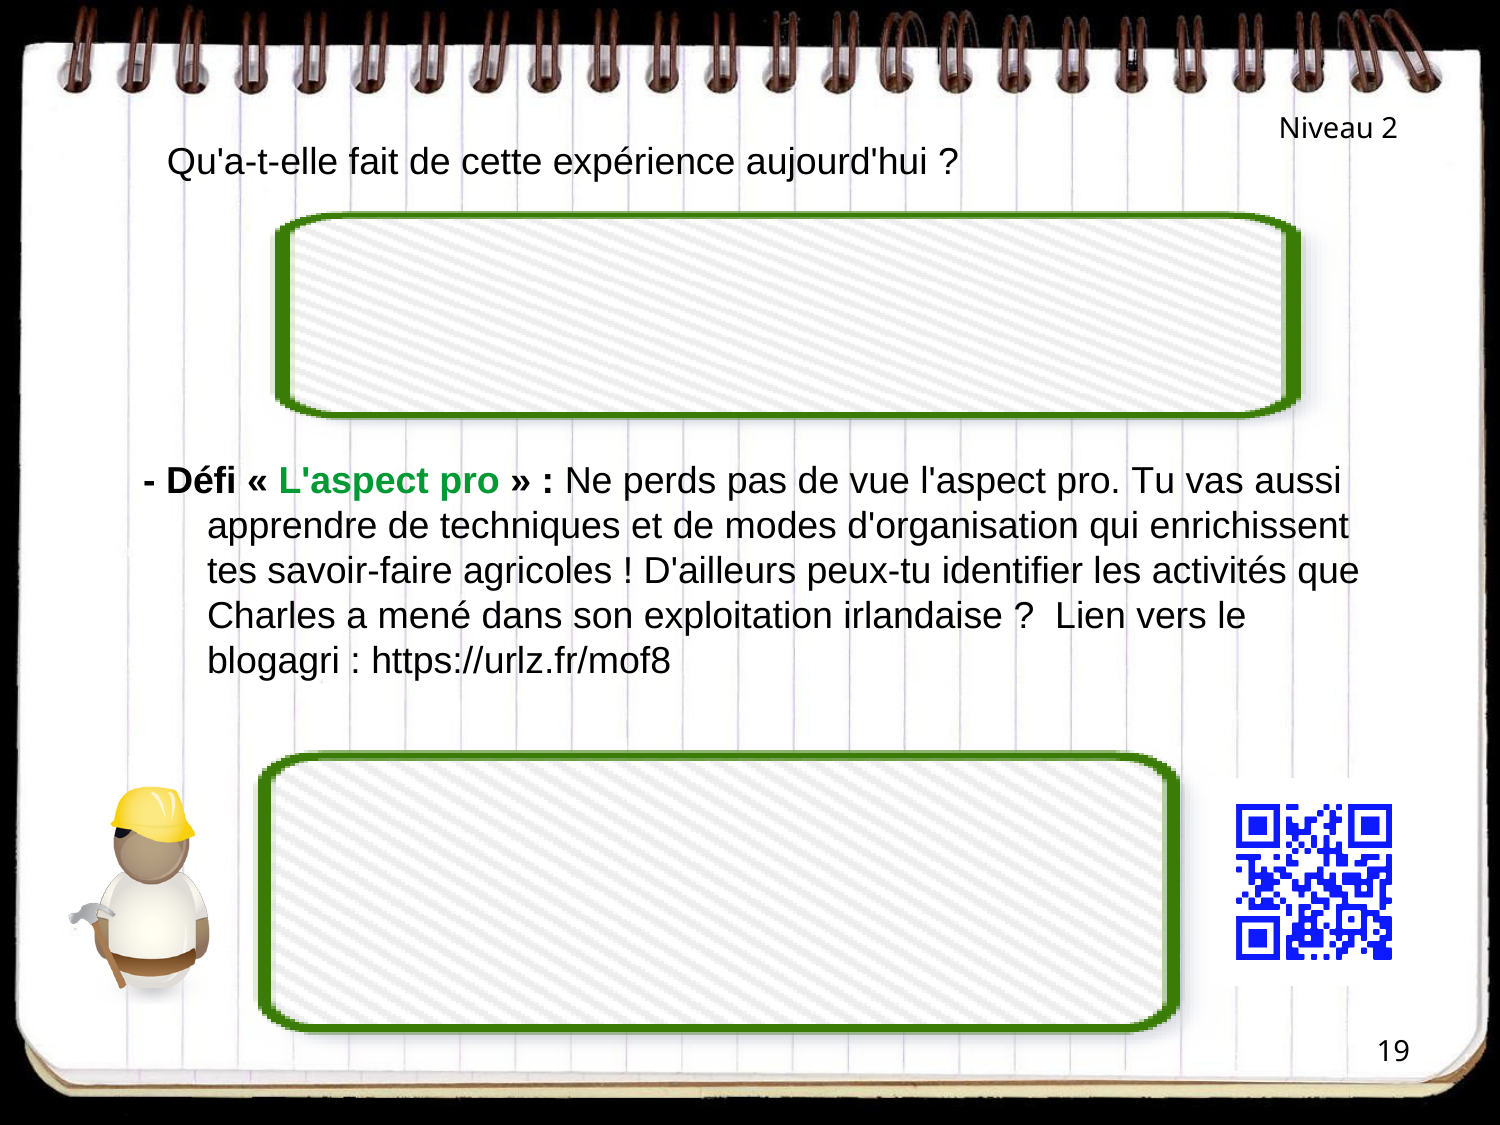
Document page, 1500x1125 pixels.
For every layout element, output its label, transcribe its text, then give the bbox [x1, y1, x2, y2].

text_box - Défi « L'aspect pro » : Ne perds pas de vue l'aspect pro. Tu vas aussi apprendre de techniques et de modes d'organisation qui enrichissent tes savoir-faire agricoles ! D'ailleurs peux-tu identifier les activités que Charles a mené dans son exploitation irlandaise ? Lien vers le blogagri : https://urlz.fr/mof8 [70, 448, 1418, 779]
picture [0, 0, 1500, 1125]
text_box <number> [1074, 1024, 1425, 1103]
text_box Qu'a-t-elle fait de cette expérience aujourd'hui ? [94, 129, 1461, 597]
text_box Niveau 2 [1263, 101, 1442, 153]
